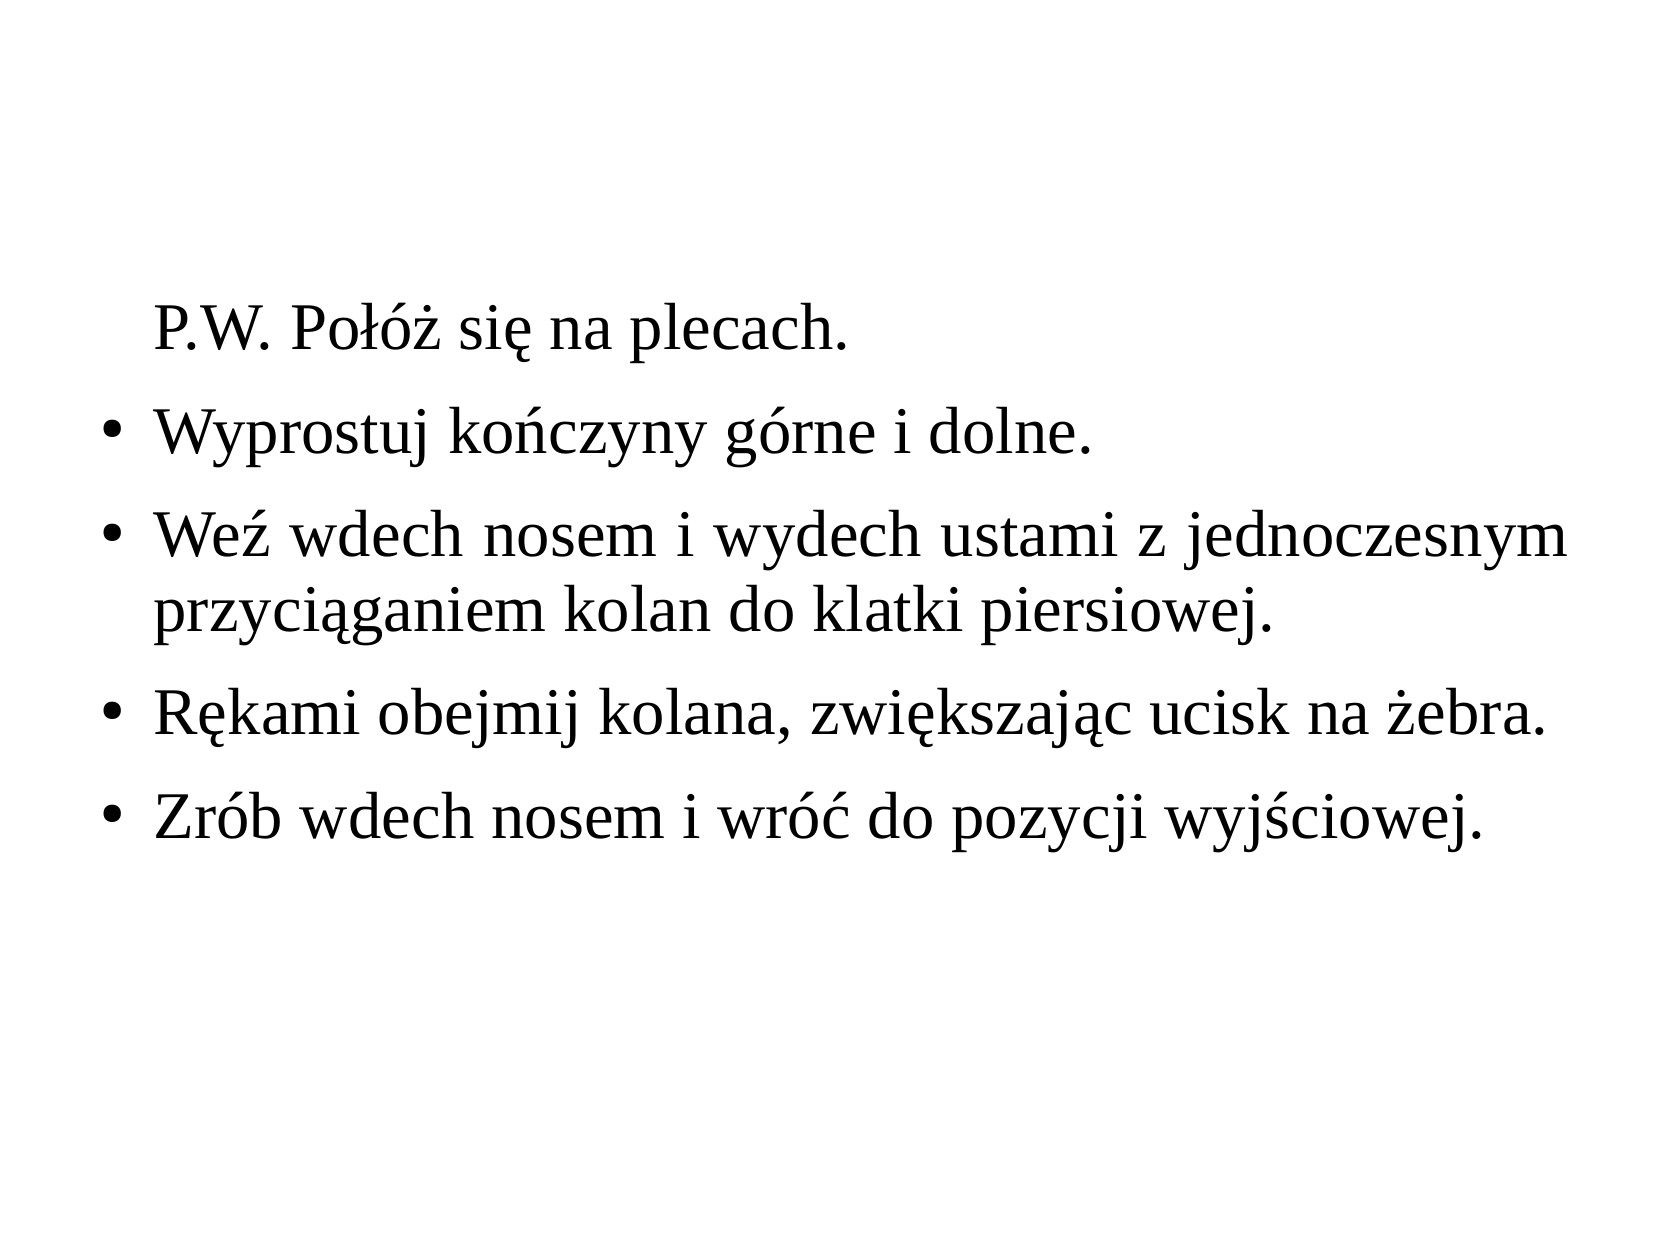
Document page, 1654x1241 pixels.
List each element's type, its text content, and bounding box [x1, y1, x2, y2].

list P.W. Połóż się na plecach. Wyprostuj kończyny górne i dolne. Weź wdech nosem i wydech ustami z jednoczesnym przyciąganiem kolan do klatki piersiowej. Rękami obejmij kolana, zwiększając ucisk na żebra. Zrób wdech nosem i wróć do pozycji wyjściowej. [82, 290, 1571, 1109]
